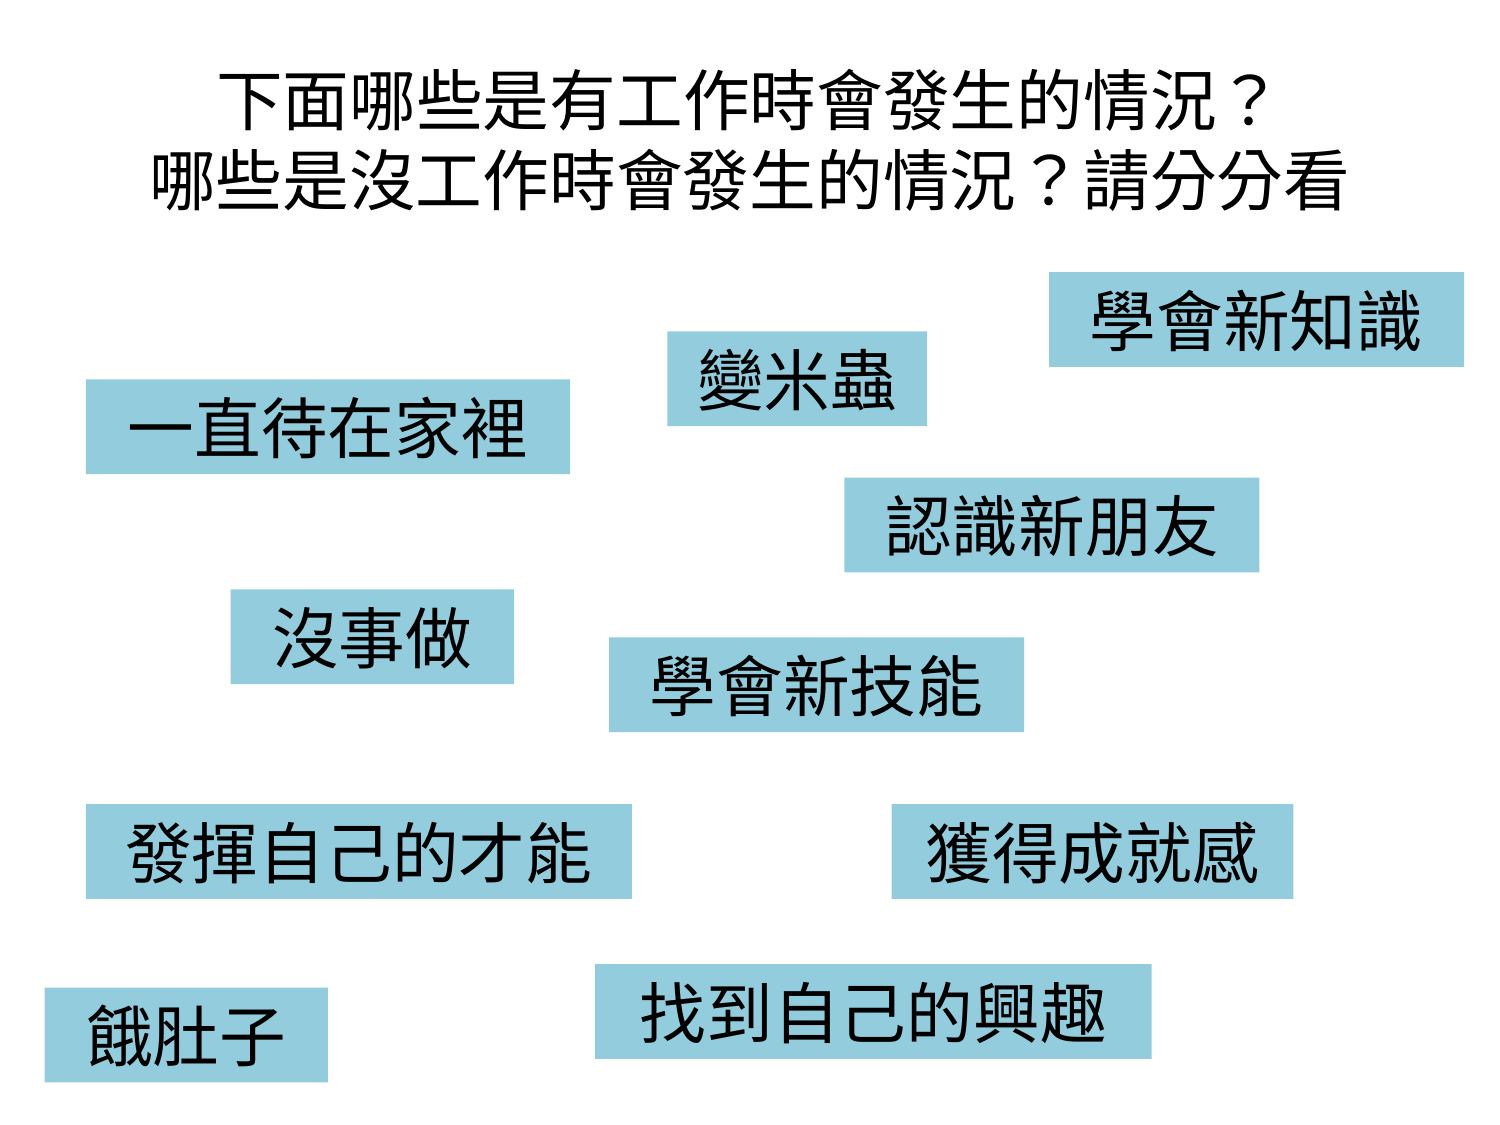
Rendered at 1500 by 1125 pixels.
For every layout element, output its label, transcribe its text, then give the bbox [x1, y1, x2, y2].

text_box 認識新朋友 [844, 477, 1260, 573]
text_box 學會新知識 [1049, 272, 1465, 367]
text_box 學會新技能 [609, 637, 1025, 733]
text_box 餓肚子 [44, 987, 328, 1083]
text_box 找到自己的興趣 [595, 964, 1152, 1059]
title 下面哪些是有工作時會發生的情況？ 哪些是沒工作時會發生的情況？請分分看 [75, 45, 1425, 233]
text_box 一直待在家裡 [85, 379, 571, 475]
text_box 變米蟲 [667, 331, 928, 427]
text_box 發揮自己的才能 [85, 804, 632, 899]
text_box 獲得成就感 [891, 804, 1294, 899]
text_box 沒事做 [230, 589, 515, 685]
